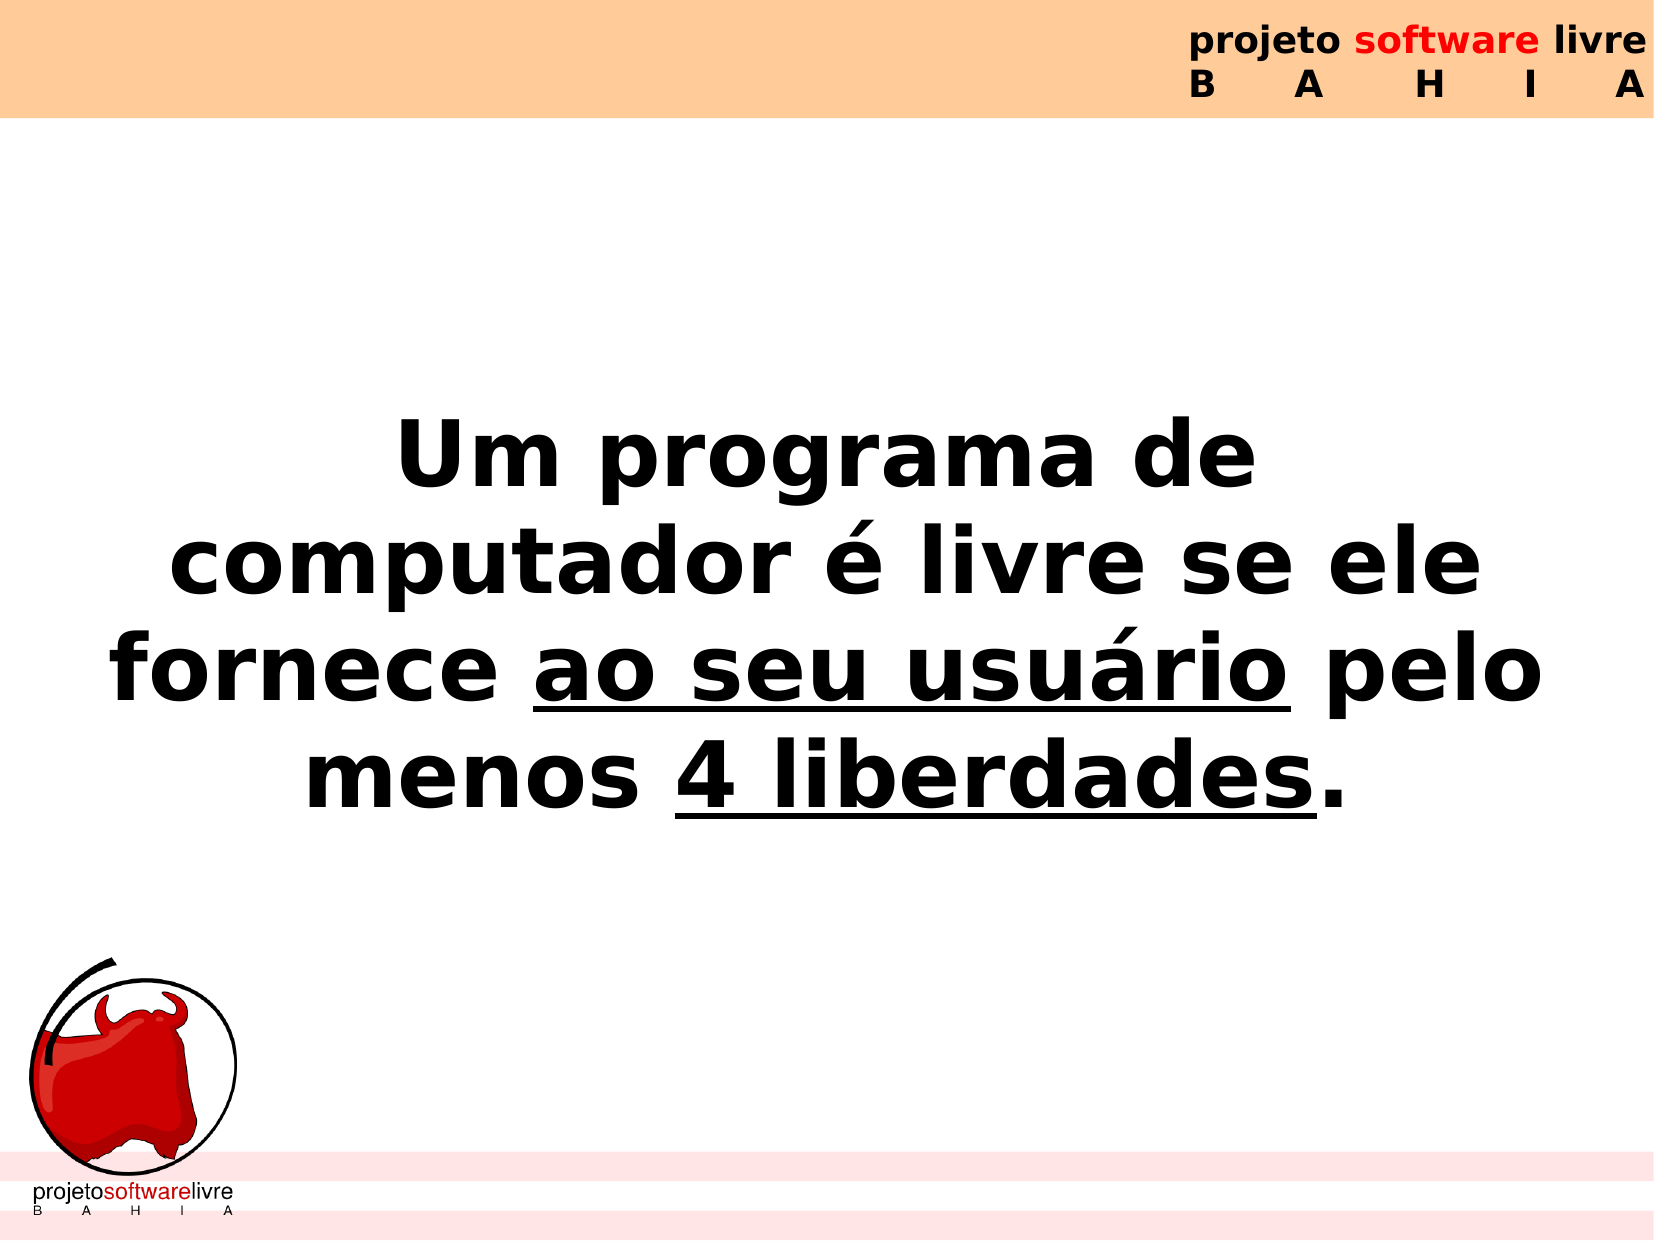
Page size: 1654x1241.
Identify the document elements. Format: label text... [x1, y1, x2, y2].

picture [29, 957, 237, 1215]
title Um programa de computador é livre se ele fornece ao seu usuário pelo menos 4 liberdades. [82, 401, 1571, 830]
